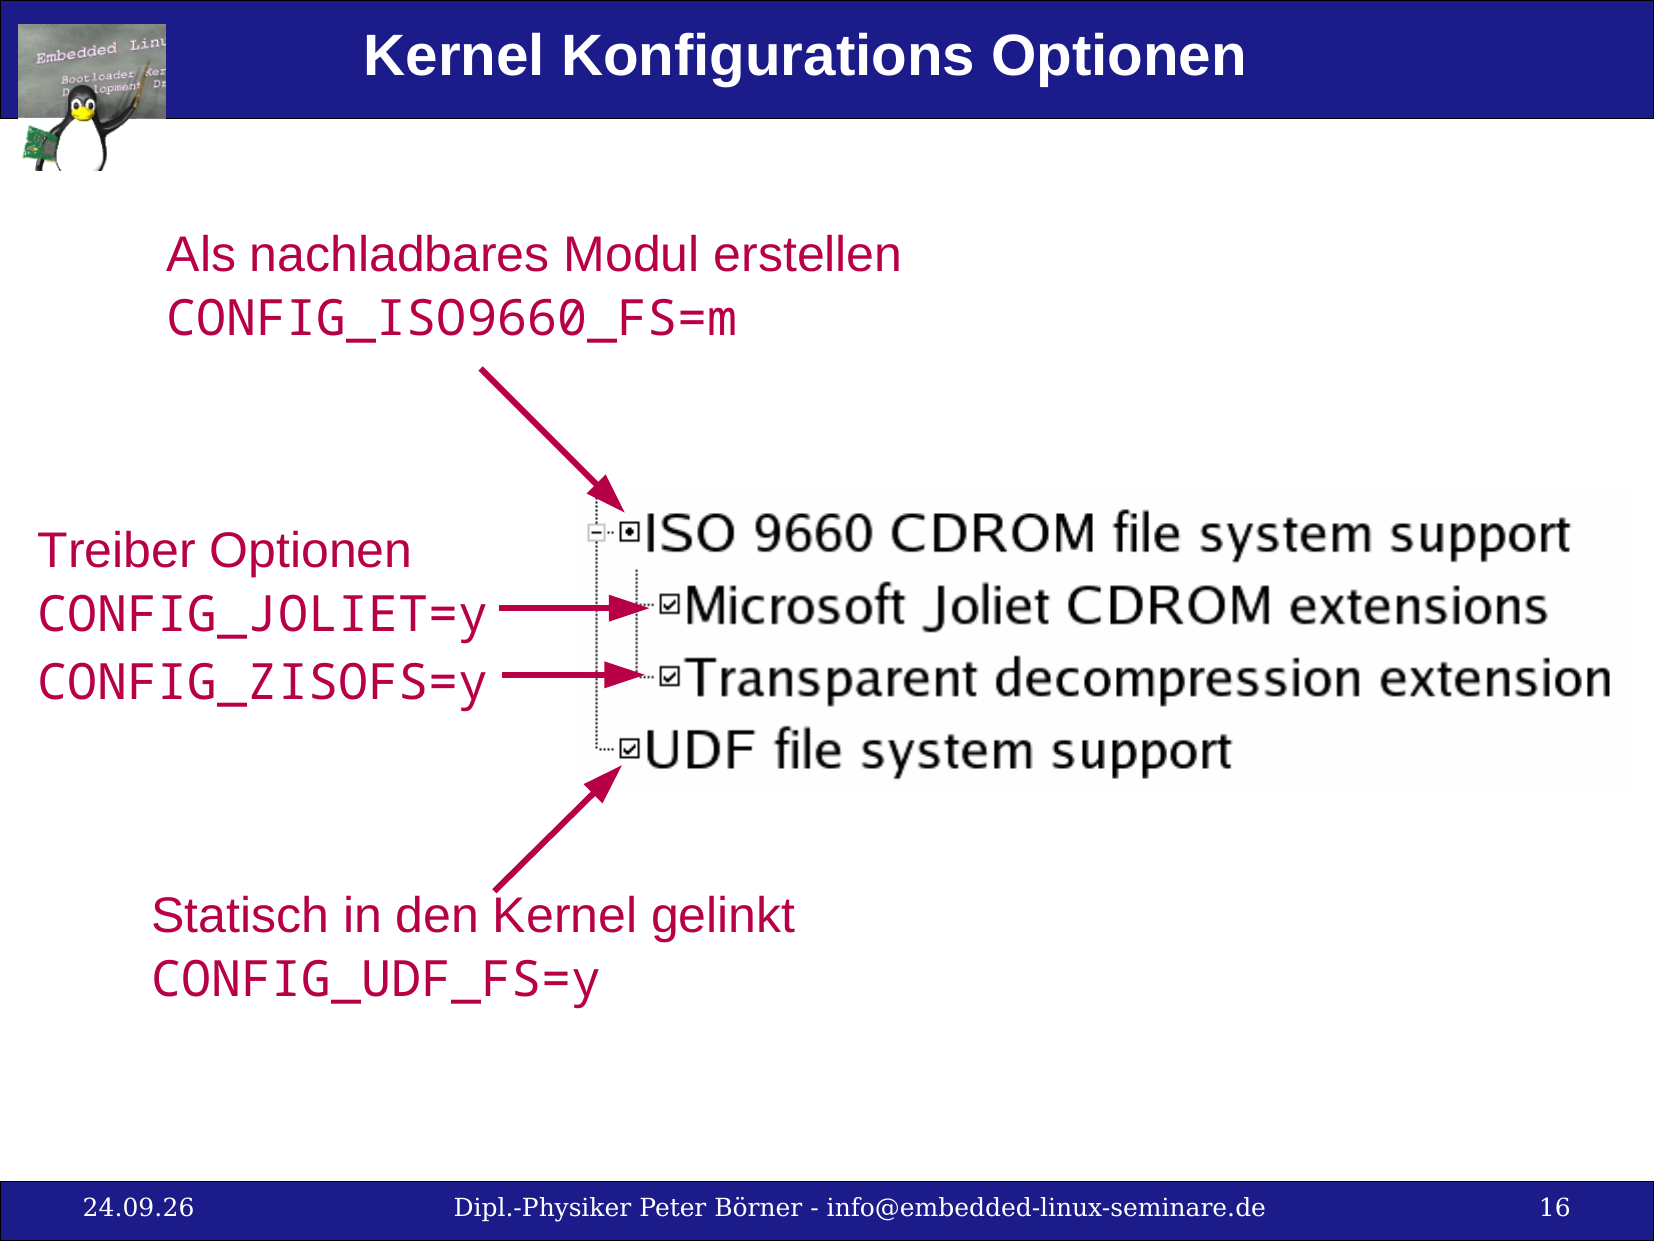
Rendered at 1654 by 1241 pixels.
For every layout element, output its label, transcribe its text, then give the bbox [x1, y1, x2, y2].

text_box Als nachladbares Modul erstellen CONFIG_ISO9660_FS=m [166, 225, 907, 356]
picture [18, 24, 166, 171]
title Kernel Konfigurations Optionen [60, 0, 1551, 111]
text_box Statisch in den Kernel gelinkt CONFIG_UDF_FS=y [151, 887, 807, 1018]
text_box Treiber Optionen CONFIG_JOLIET=y CONFIG_ZISOFS=y [37, 521, 489, 711]
picture [578, 490, 1632, 793]
